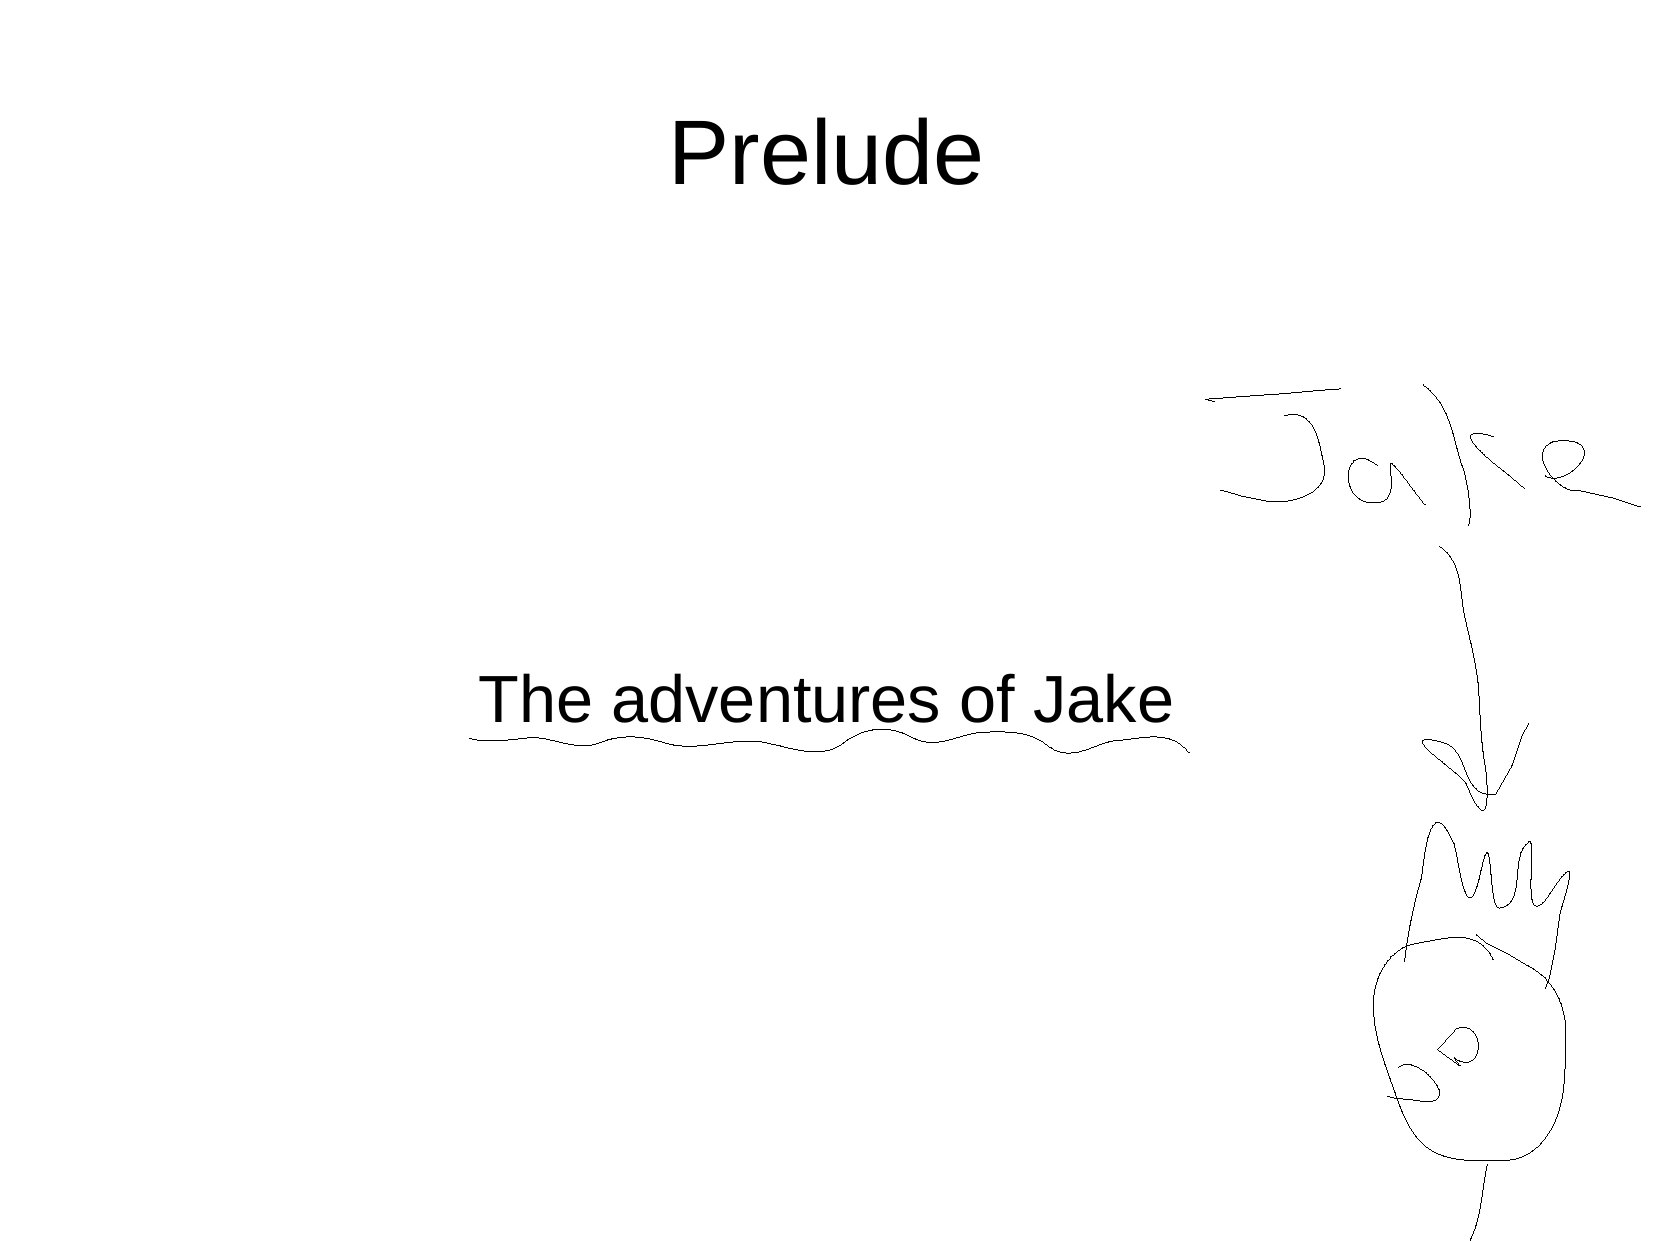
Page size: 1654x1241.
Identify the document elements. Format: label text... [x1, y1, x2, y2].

title Prelude [82, 56, 1571, 250]
subtitle The adventures of Jake [82, 290, 1571, 1109]
